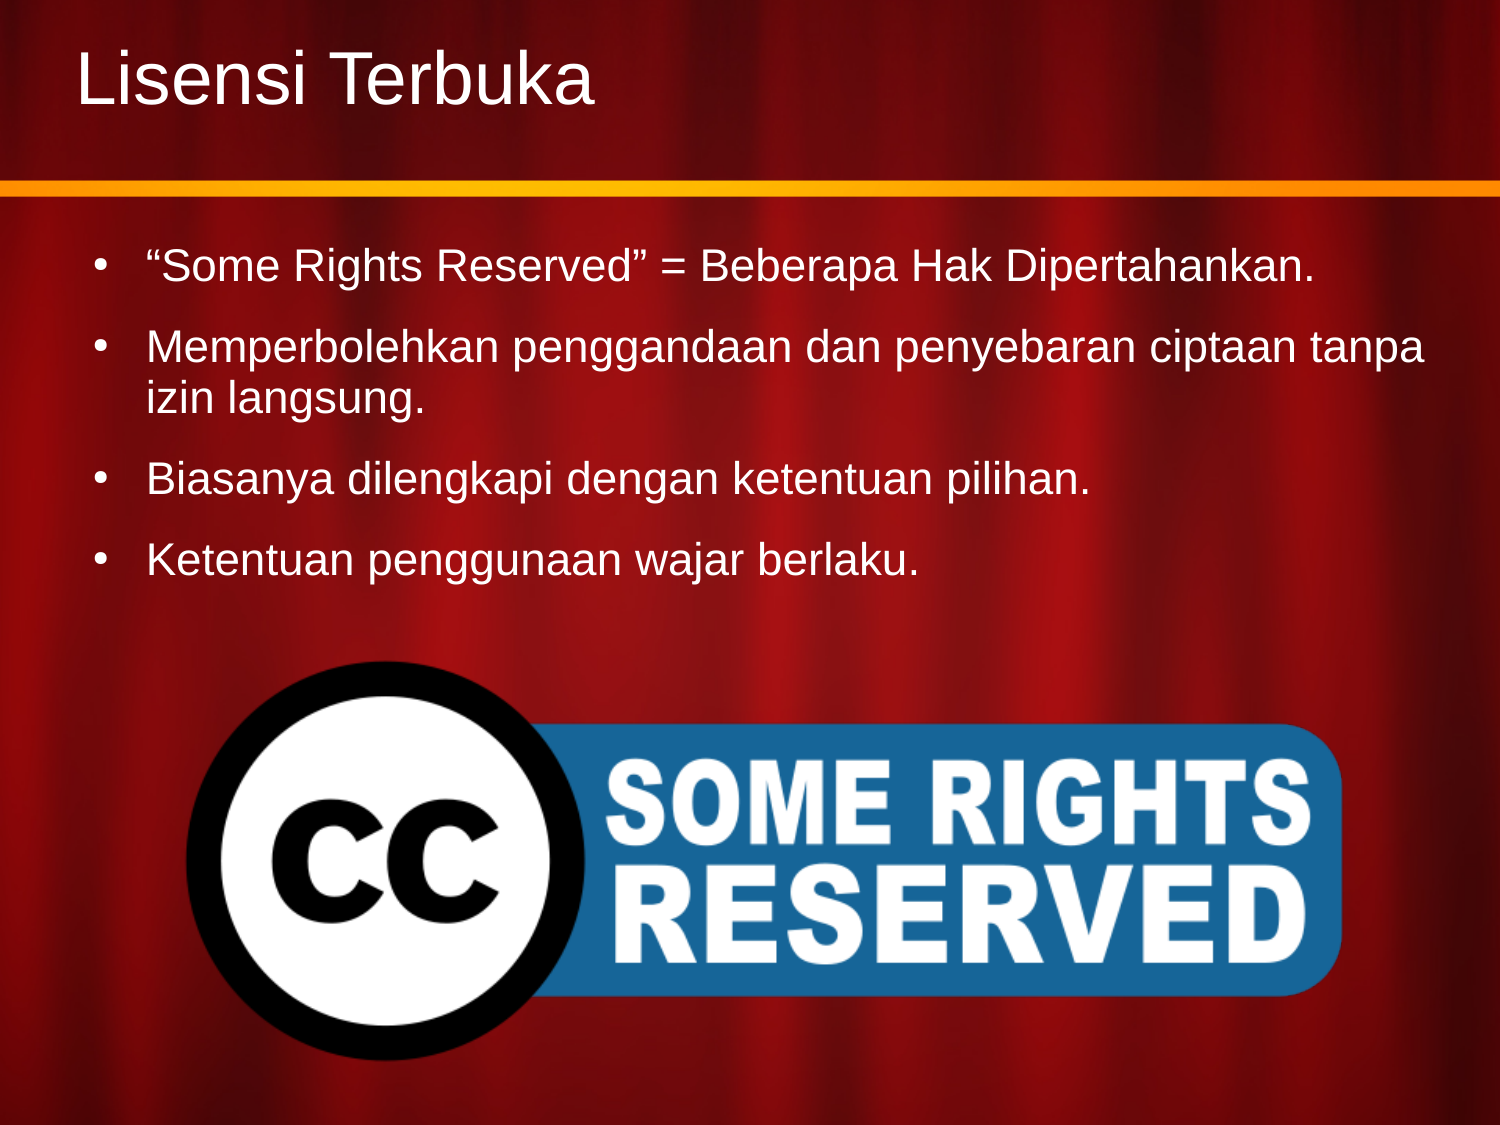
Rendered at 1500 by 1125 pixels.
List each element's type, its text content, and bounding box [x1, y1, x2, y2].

title Lisensi Terbuka [75, 31, 1425, 127]
picture [0, 0, 1500, 1125]
list “Some Rights Reserved” = Beberapa Hak Dipertahankan. Memperbolehkan penggandaan dan penyebaran ciptaan tanpa izin langsung. Biasanya dilengkapi dengan ketentuan pilihan. Ketentuan penggunaan wajar berlaku. [75, 239, 1456, 1006]
